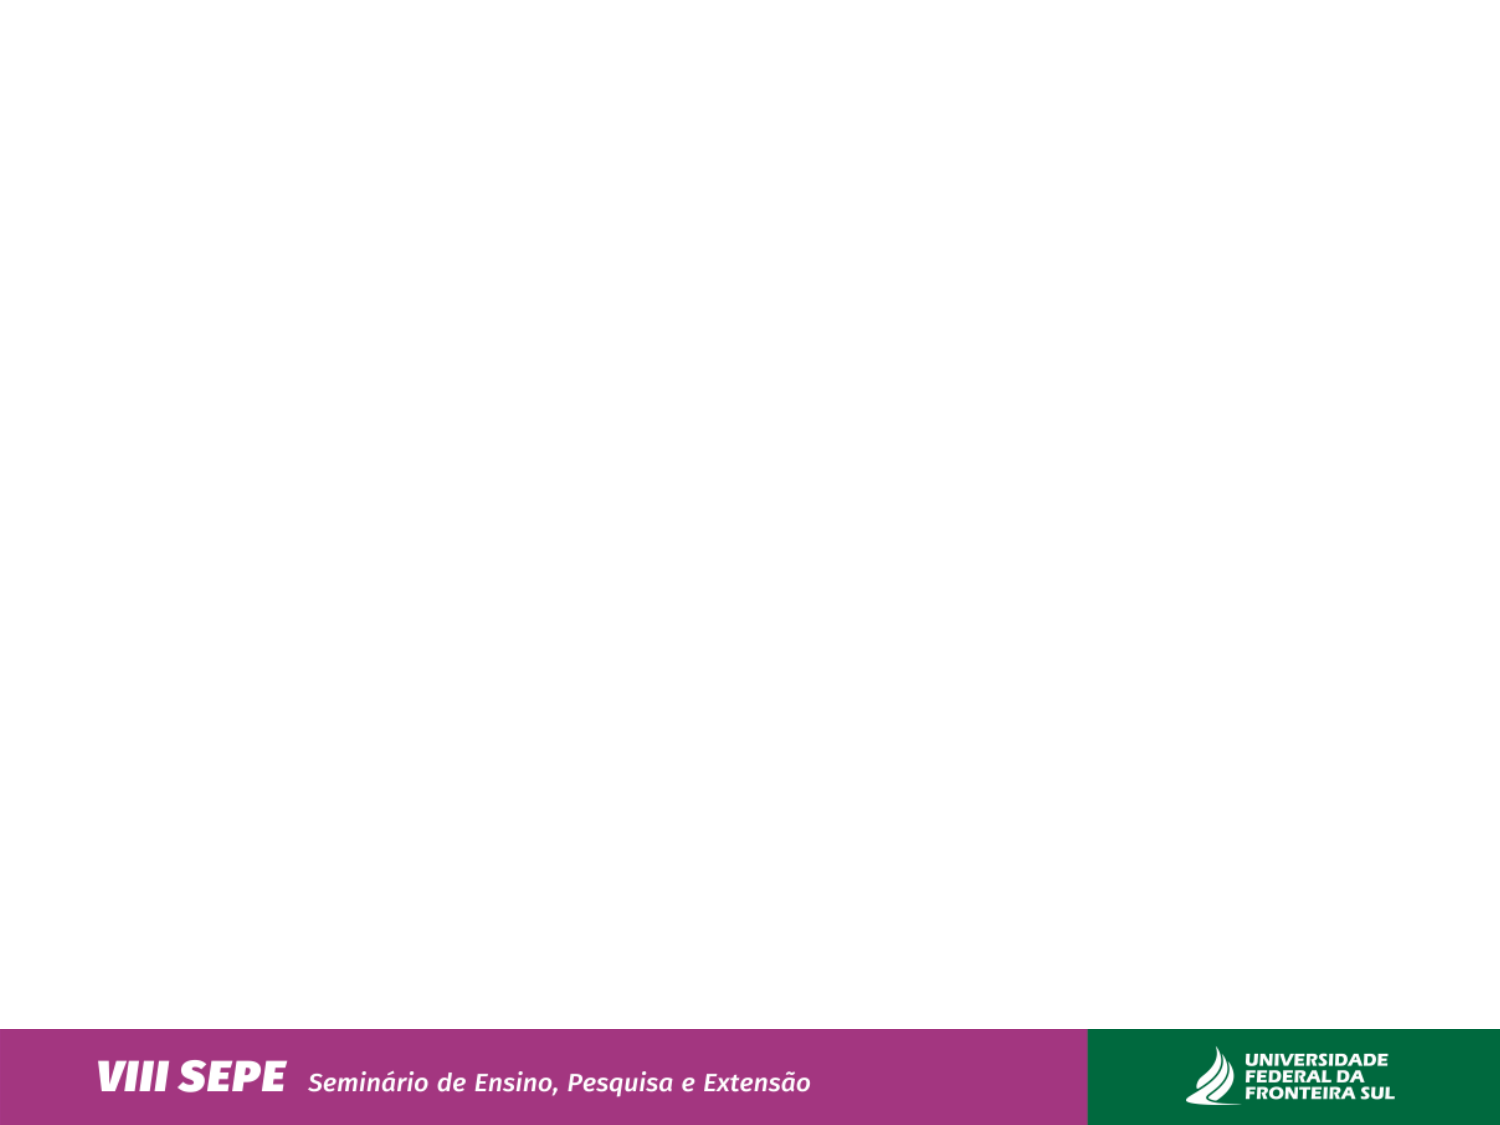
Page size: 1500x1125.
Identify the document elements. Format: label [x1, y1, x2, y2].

picture [0, 1029, 1500, 1125]
